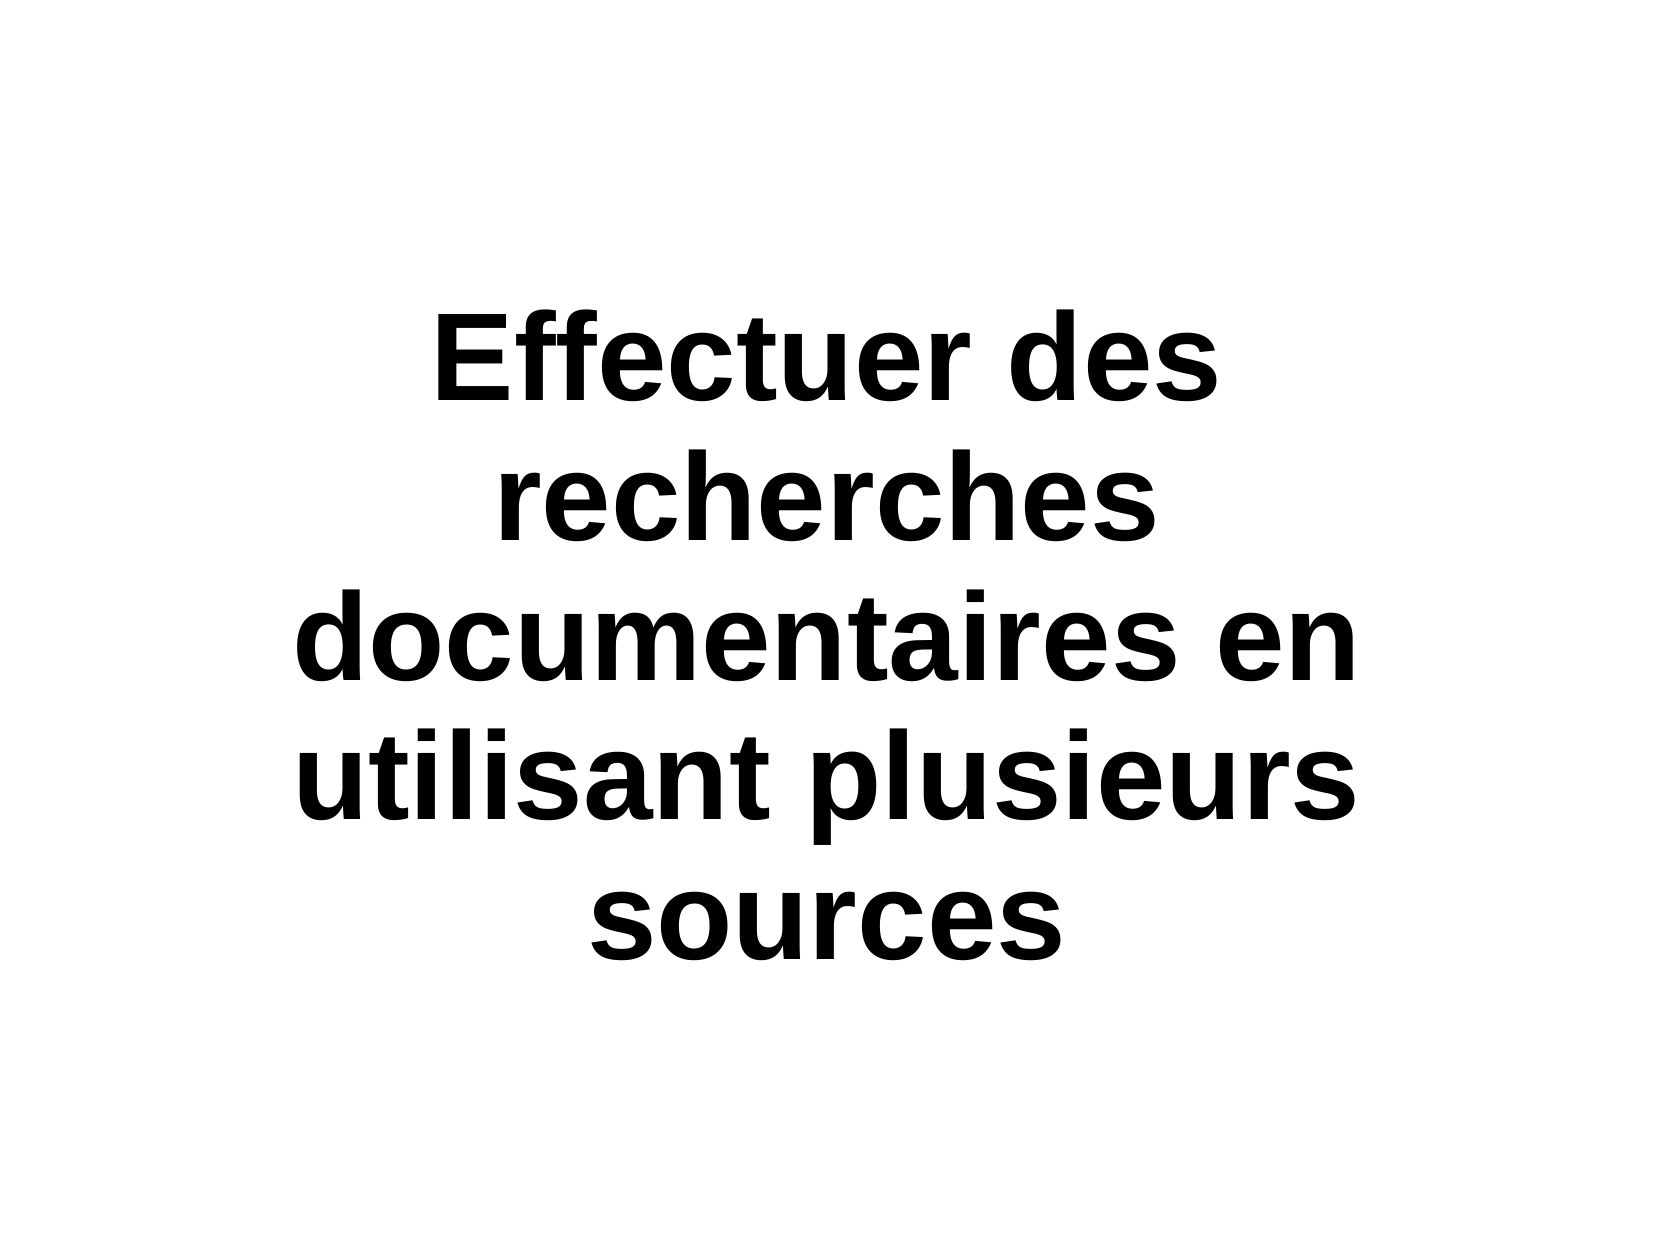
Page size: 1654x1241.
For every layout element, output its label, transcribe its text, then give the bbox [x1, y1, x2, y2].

subtitle Effectuer des recherches documentaires en utilisant plusieurs sources [82, 287, 1571, 1112]
